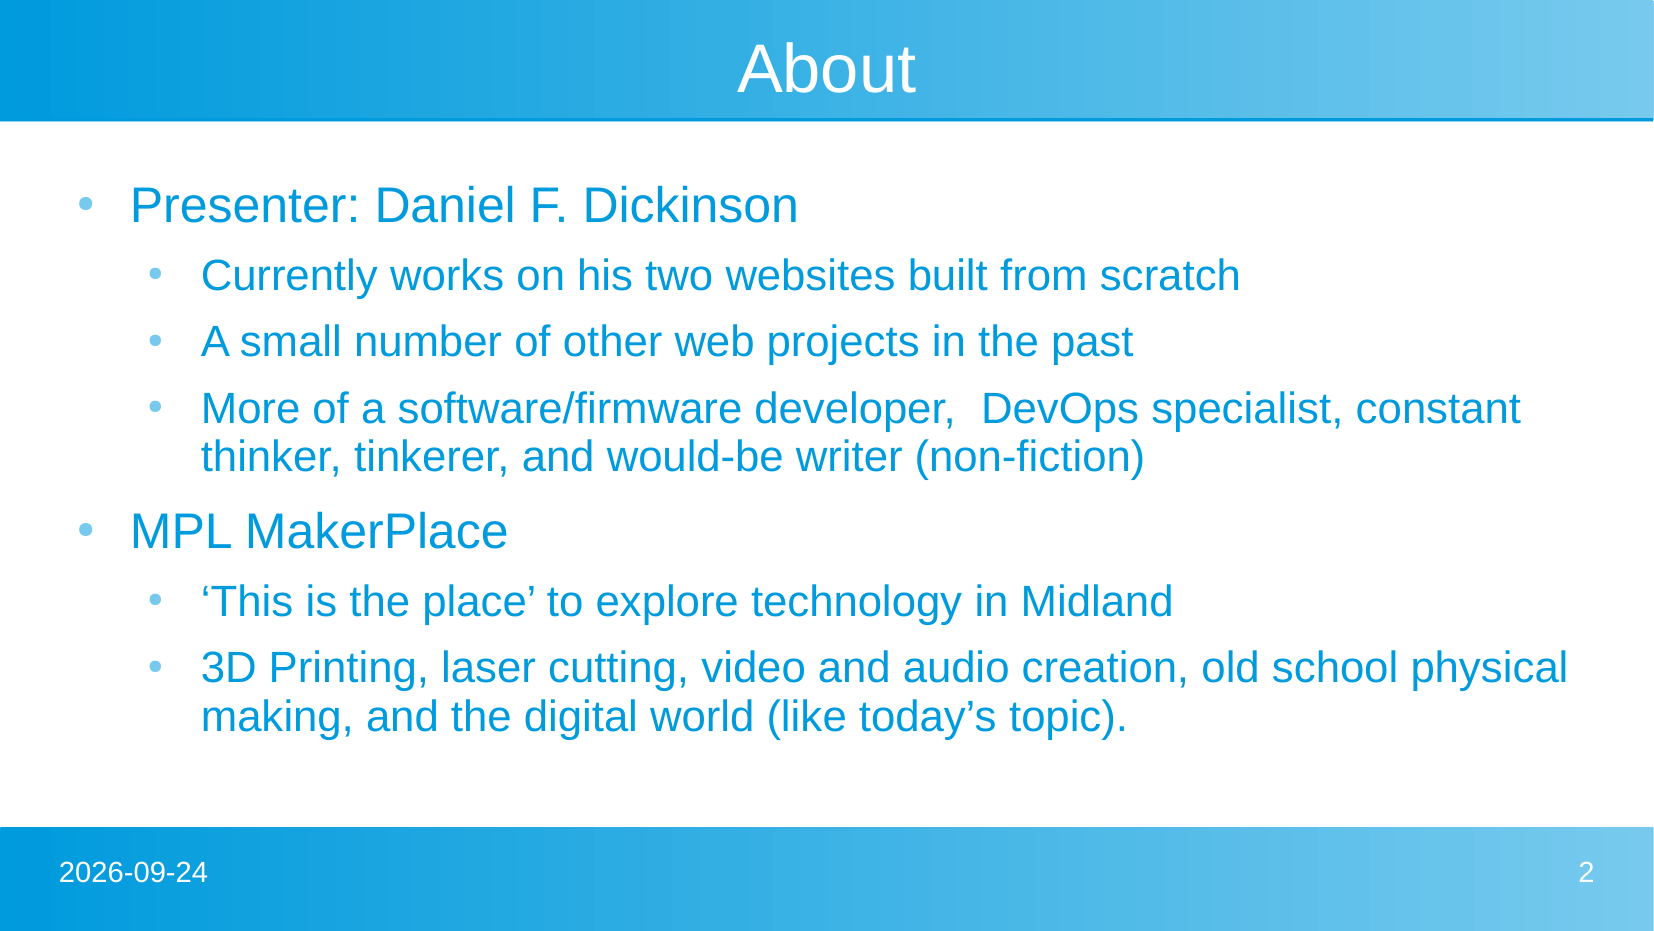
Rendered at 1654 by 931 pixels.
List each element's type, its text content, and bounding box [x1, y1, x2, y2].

title About [59, 29, 1595, 108]
list Presenter: Daniel F. Dickinson Currently works on his two websites built from scratch A small number of other web projects in the past More of a software/firmware developer, DevOps specialist, constant thinker, tinkerer, and would-be writer (non-fiction) MPL MakerPlace ‘This is the place’ to explore technology in Midland 3D Printing, laser cutting, video and audio creation, old school physical making, and the digital world (like today’s topic). [59, 177, 1595, 768]
